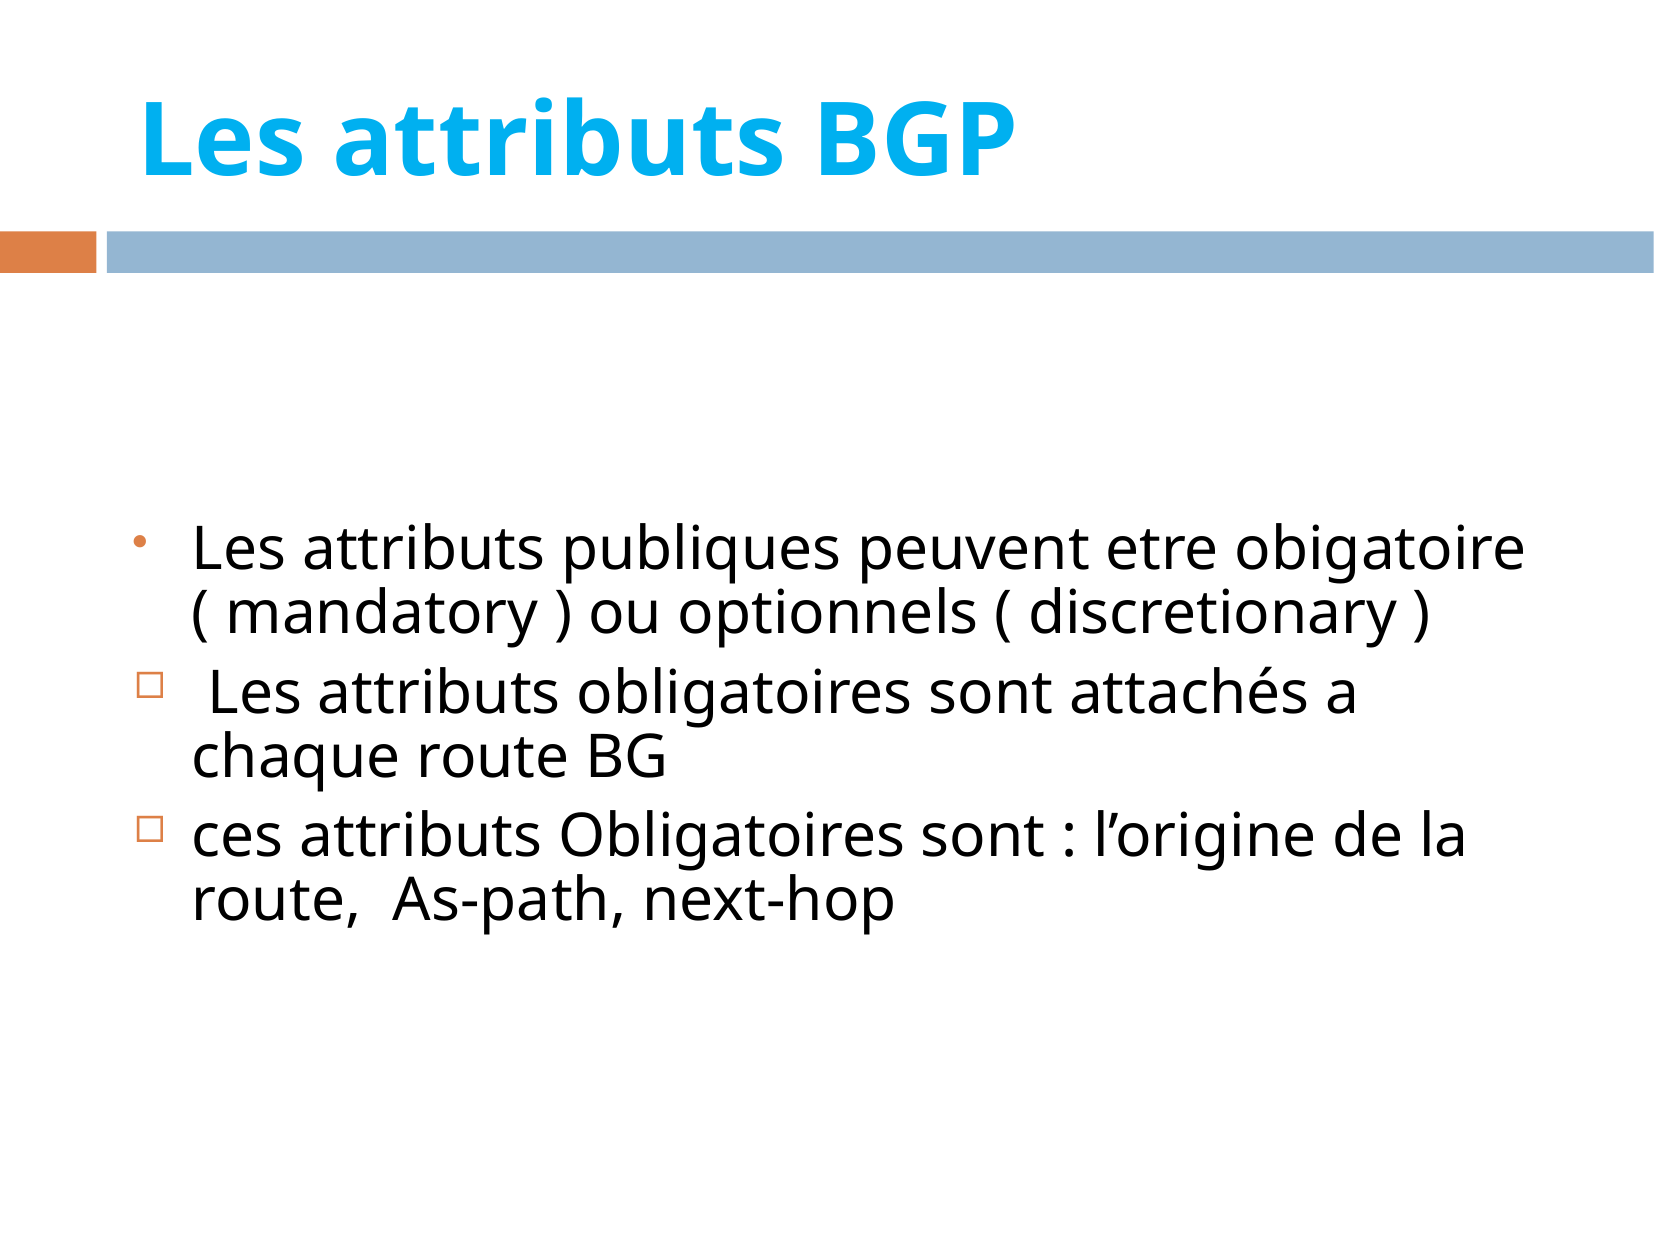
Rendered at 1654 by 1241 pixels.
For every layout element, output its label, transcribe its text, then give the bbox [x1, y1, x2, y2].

list Les attributs publiques peuvent etre obigatoire ( mandatory ) ou optionnels ( discretionary ) Les attributs obligatoires sont attachés a chaque route BG ces attributs Obligatoires sont : l’origine de la route, As-path, next-hop [114, 257, 1548, 1099]
title Les attributs BGP [123, 41, 1530, 249]
